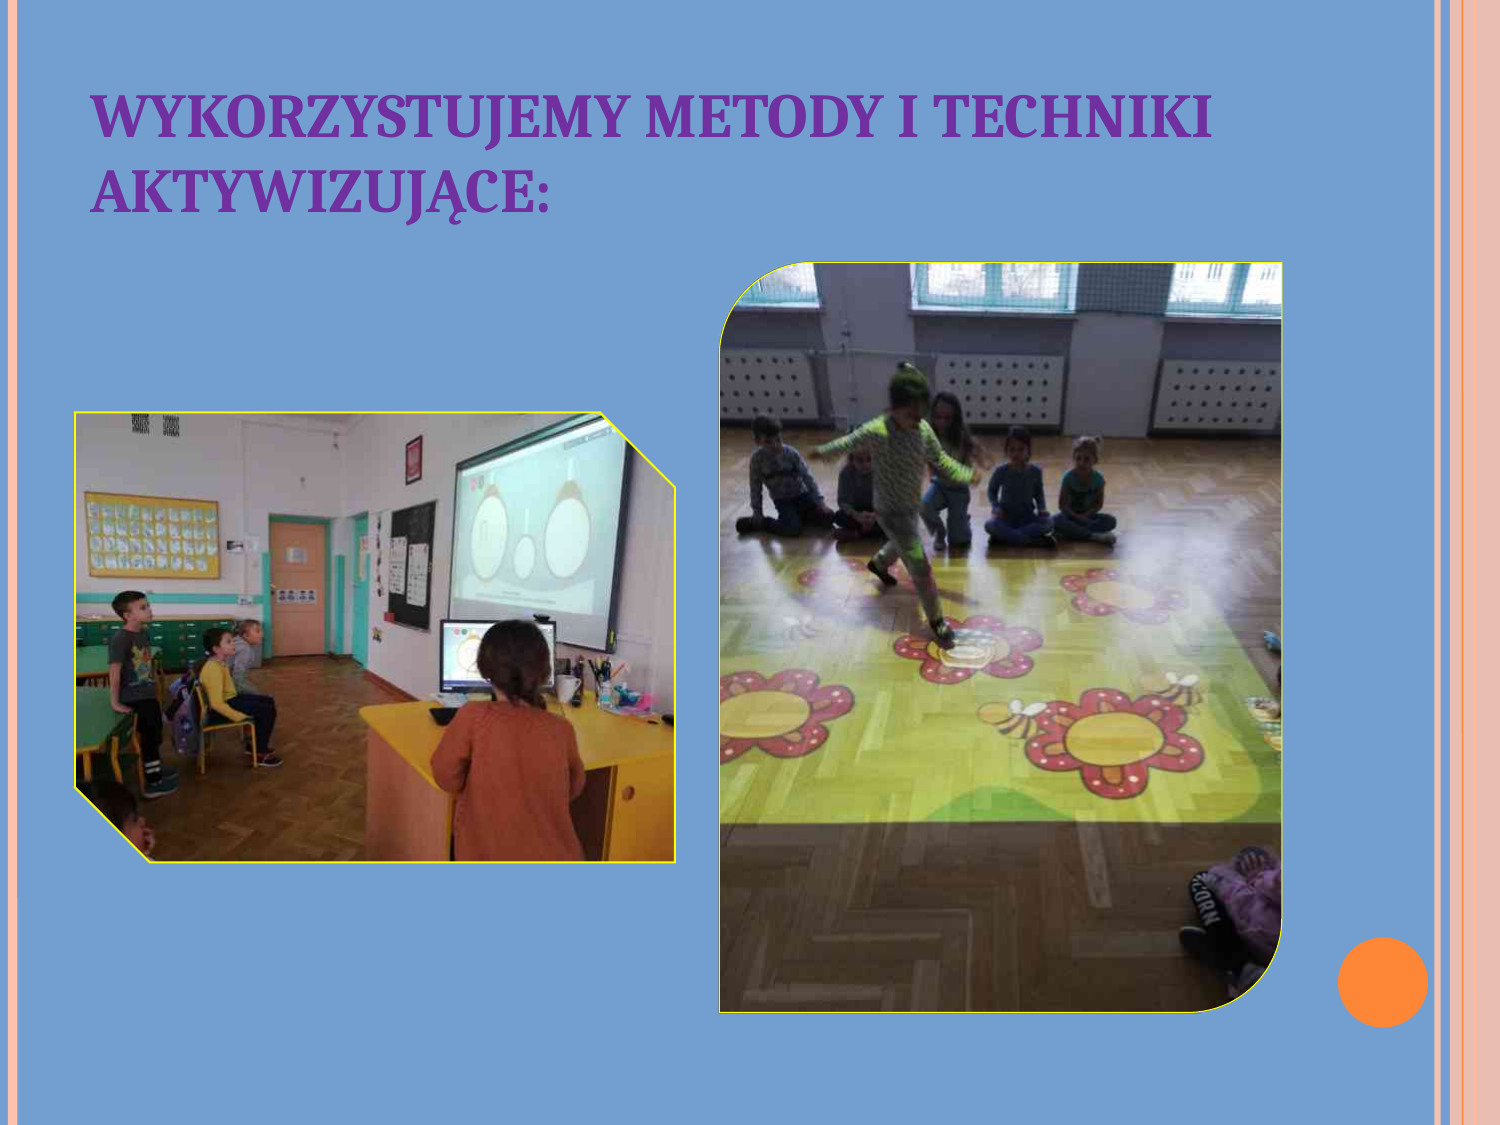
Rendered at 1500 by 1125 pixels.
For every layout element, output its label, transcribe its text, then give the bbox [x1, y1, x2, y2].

title WYKORZYSTUJEMY METODY I TECHNIKI AKTYWIZUJĄCE: [75, 45, 1300, 233]
text_box [719, 262, 1282, 1013]
text_box [74, 412, 675, 863]
